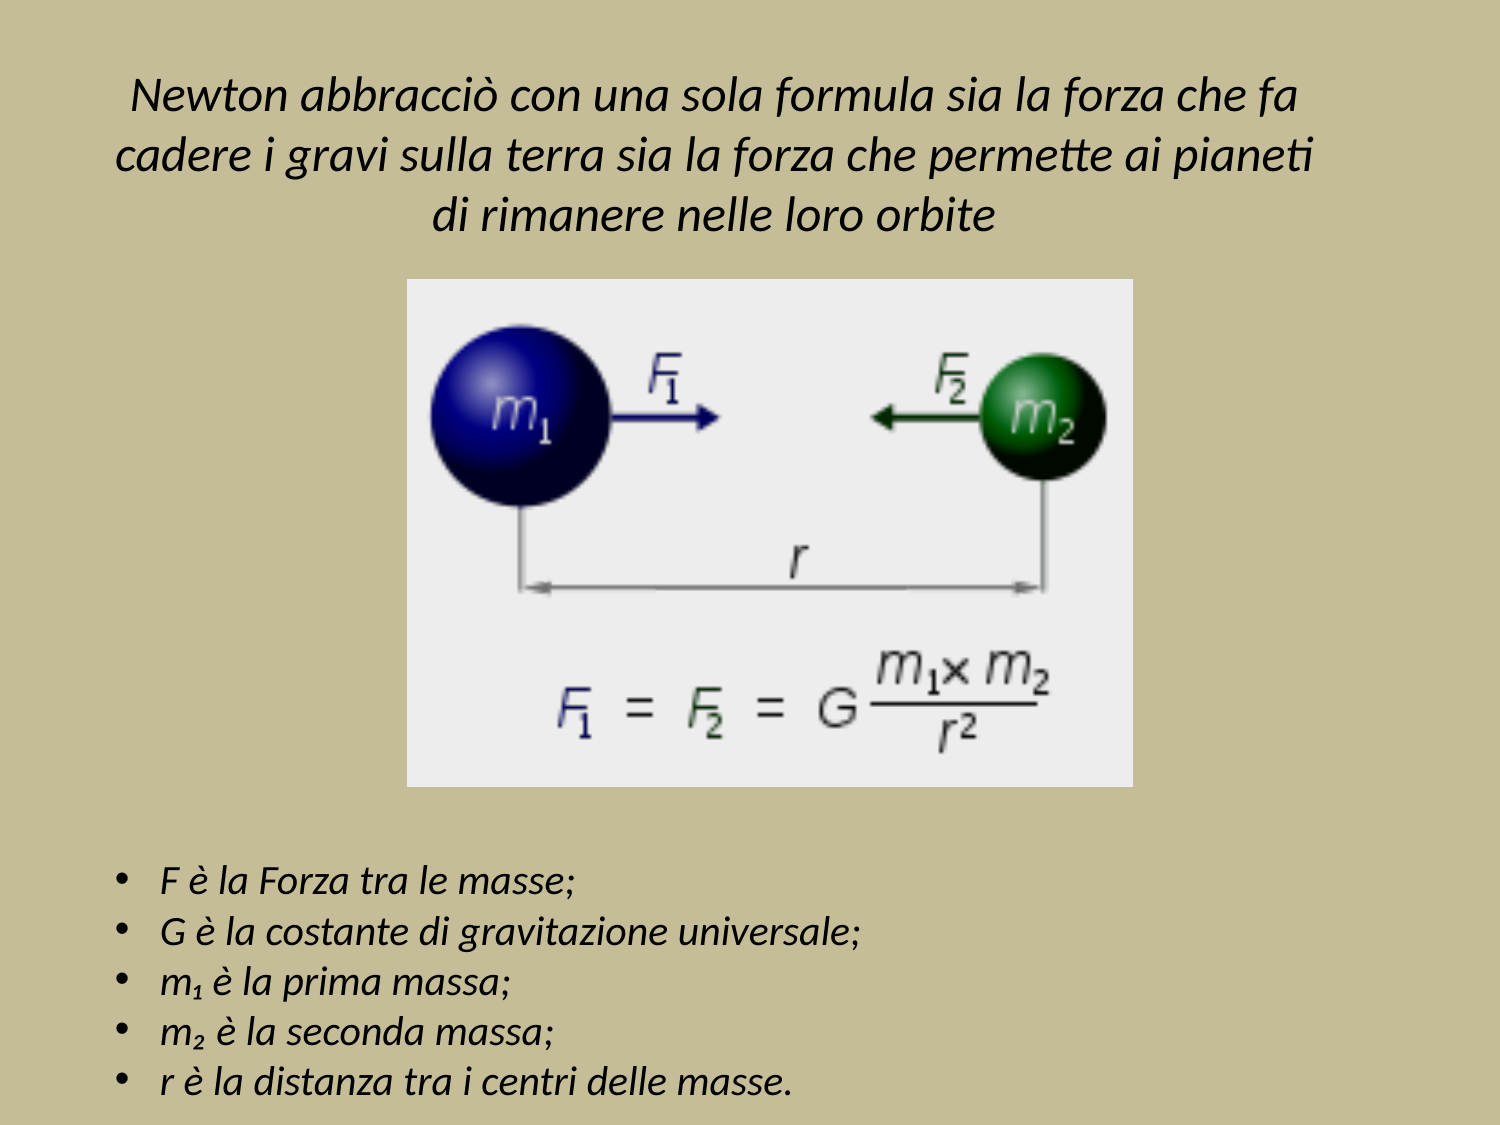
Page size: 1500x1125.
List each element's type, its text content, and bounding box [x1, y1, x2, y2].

text_box F è la Forza tra le masse; G è la costante di gravitazione universale; m₁ è la prima massa; m₂ è la seconda massa; r è la distanza tra i centri delle masse. [100, 846, 1400, 1111]
text_box Newton abbracciò con una sola formula sia la forza che fa cadere i gravi sulla terra sia la forza che permette ai pianeti di rimanere nelle loro orbite [76, 54, 1353, 310]
picture [407, 310, 1133, 787]
